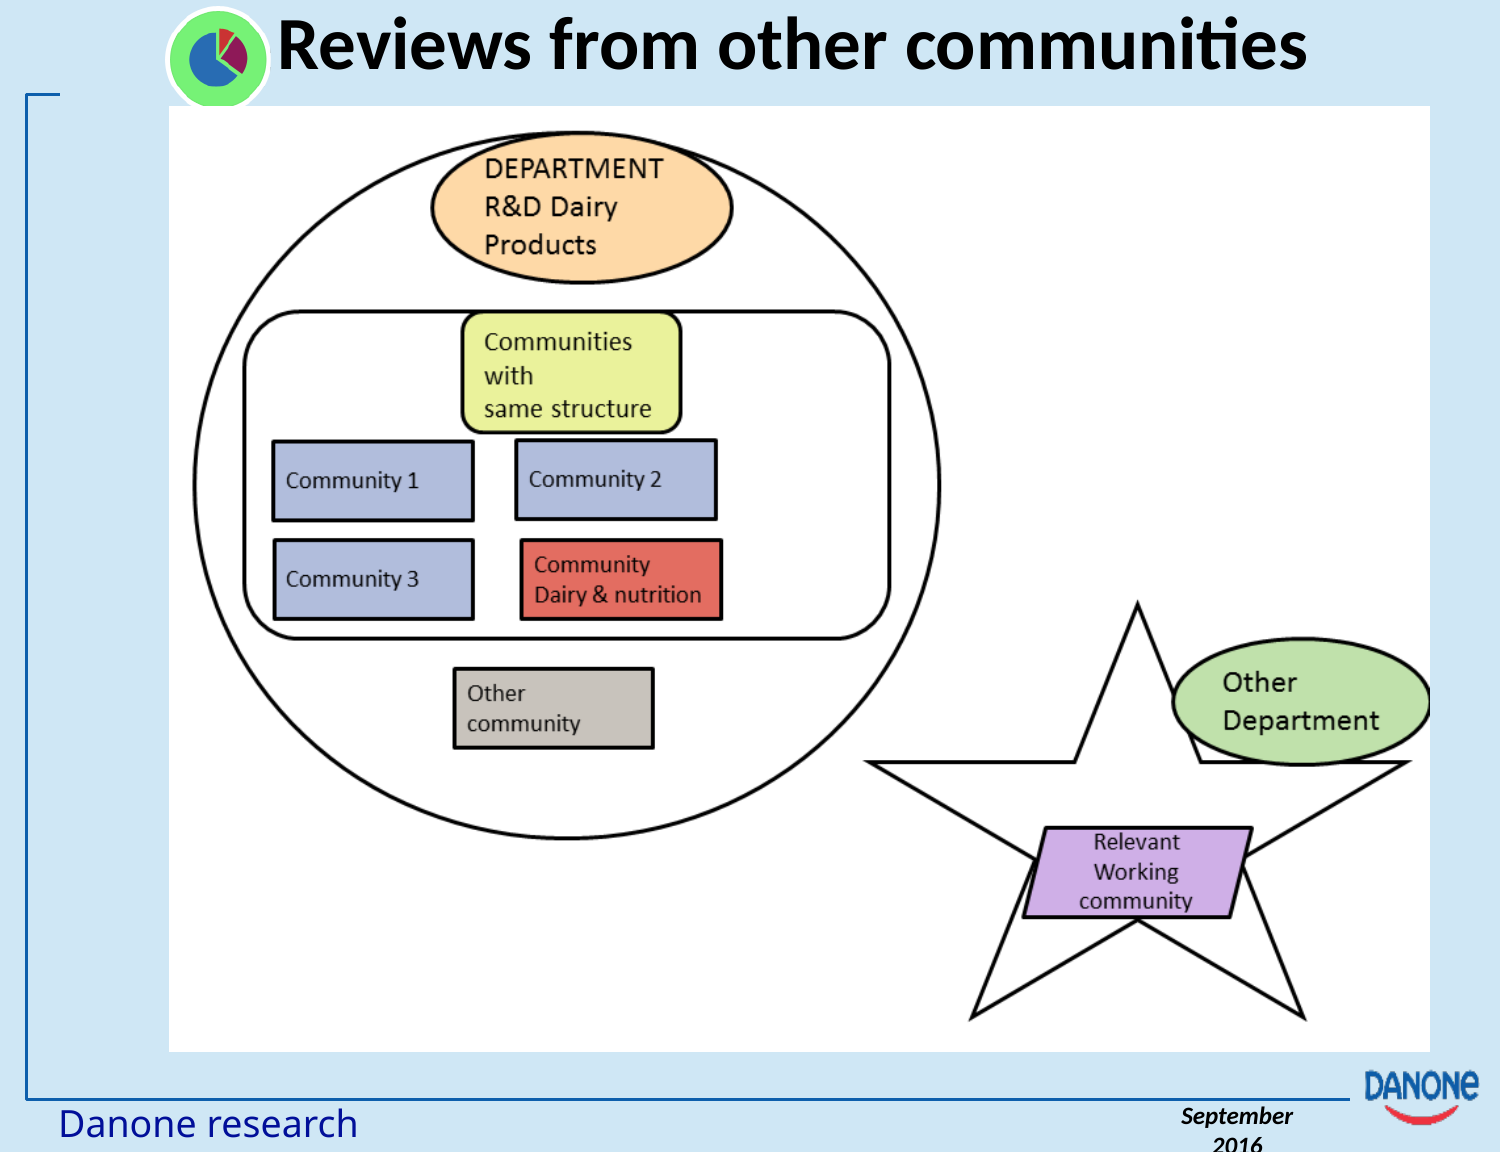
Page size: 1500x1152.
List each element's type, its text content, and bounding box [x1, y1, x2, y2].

text_box September 2016 [1147, 1092, 1327, 1152]
picture [165, 6, 1430, 1052]
text_box Danone research [43, 1092, 392, 1152]
text_box Reviews from other communities [138, 0, 1415, 152]
picture [1362, 1067, 1482, 1130]
